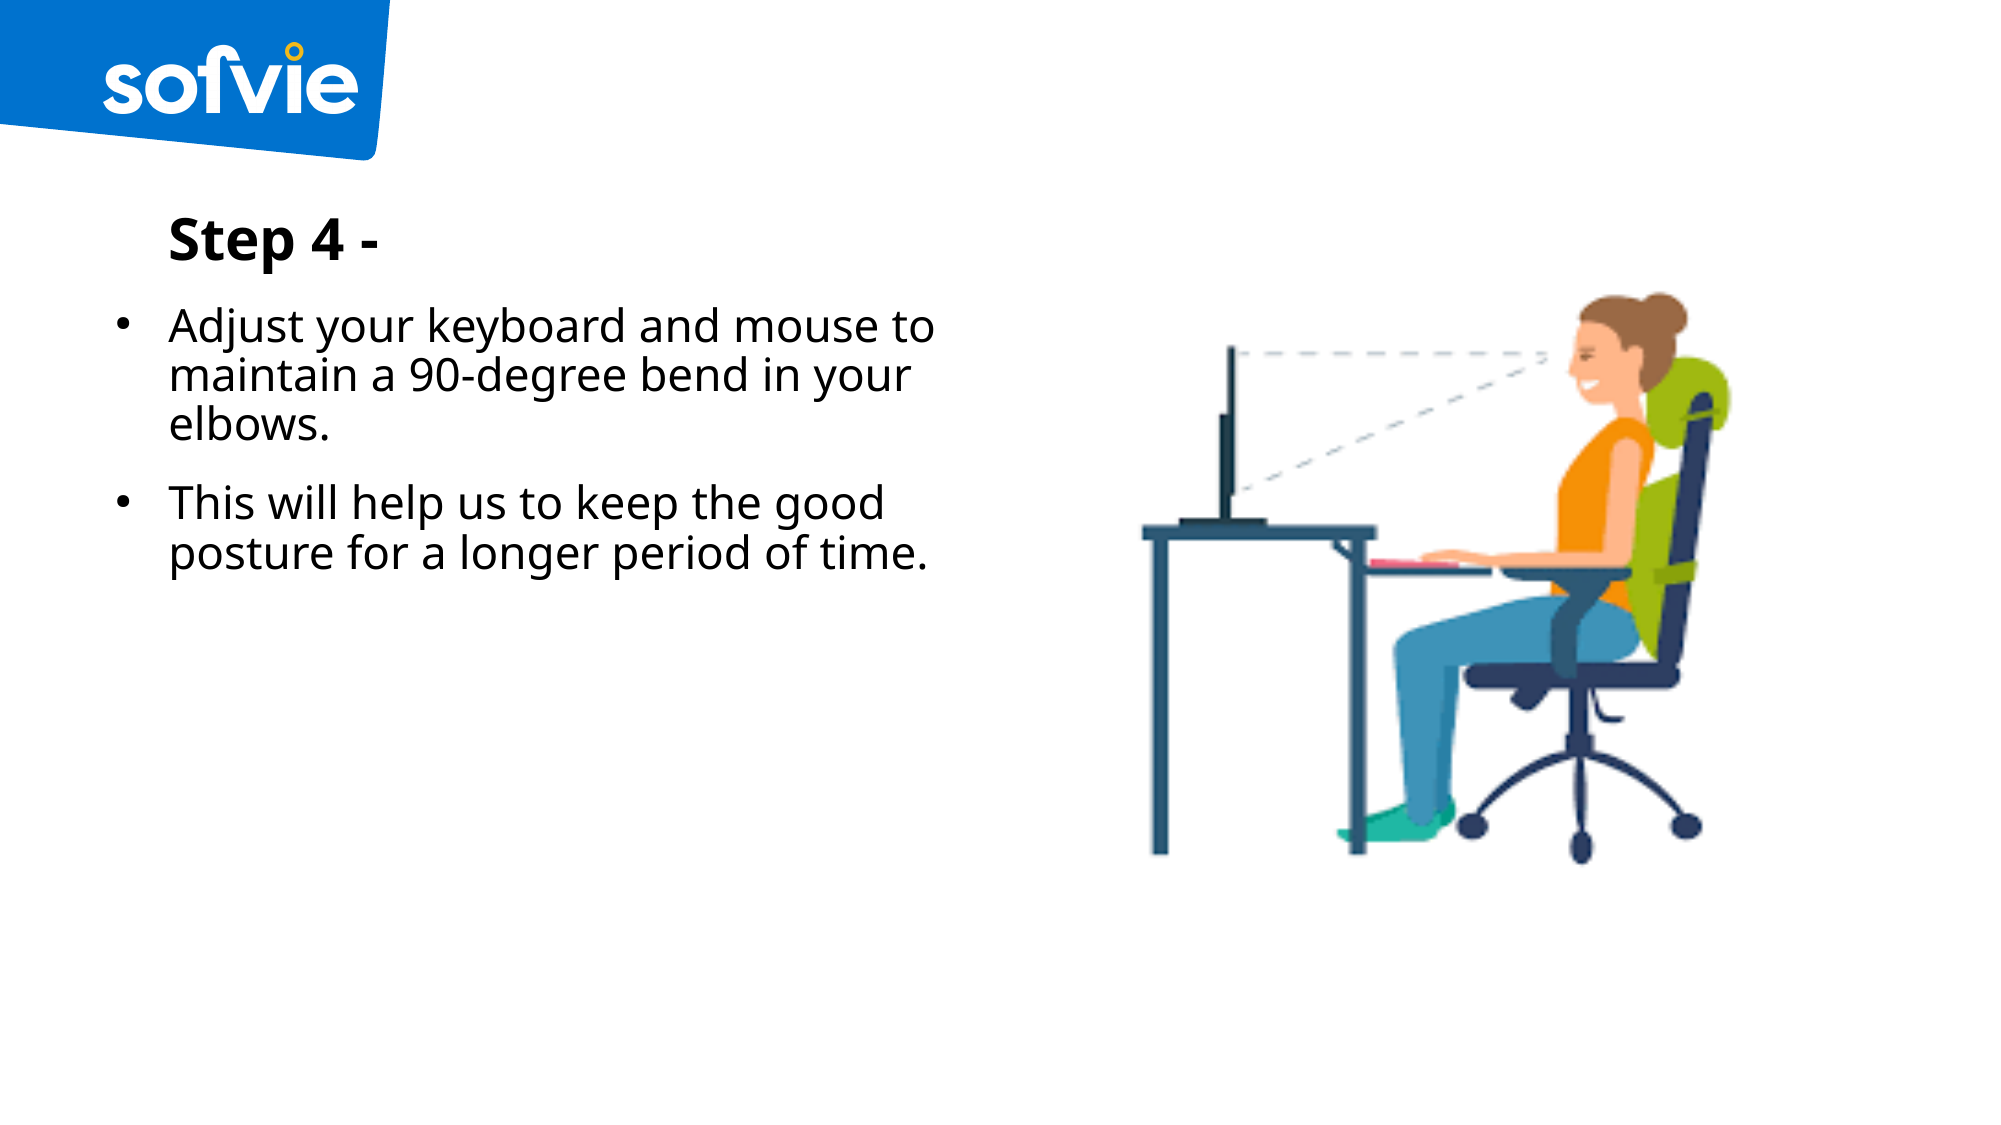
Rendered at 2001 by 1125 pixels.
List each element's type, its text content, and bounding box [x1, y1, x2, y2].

list Step 4 - Adjust your keyboard and mouse to maintain a 90-degree bend in your elbows. This will help us to keep the good posture for a longer period of time. [82, 202, 1028, 1087]
picture [103, 42, 358, 114]
picture [1015, 227, 1843, 934]
